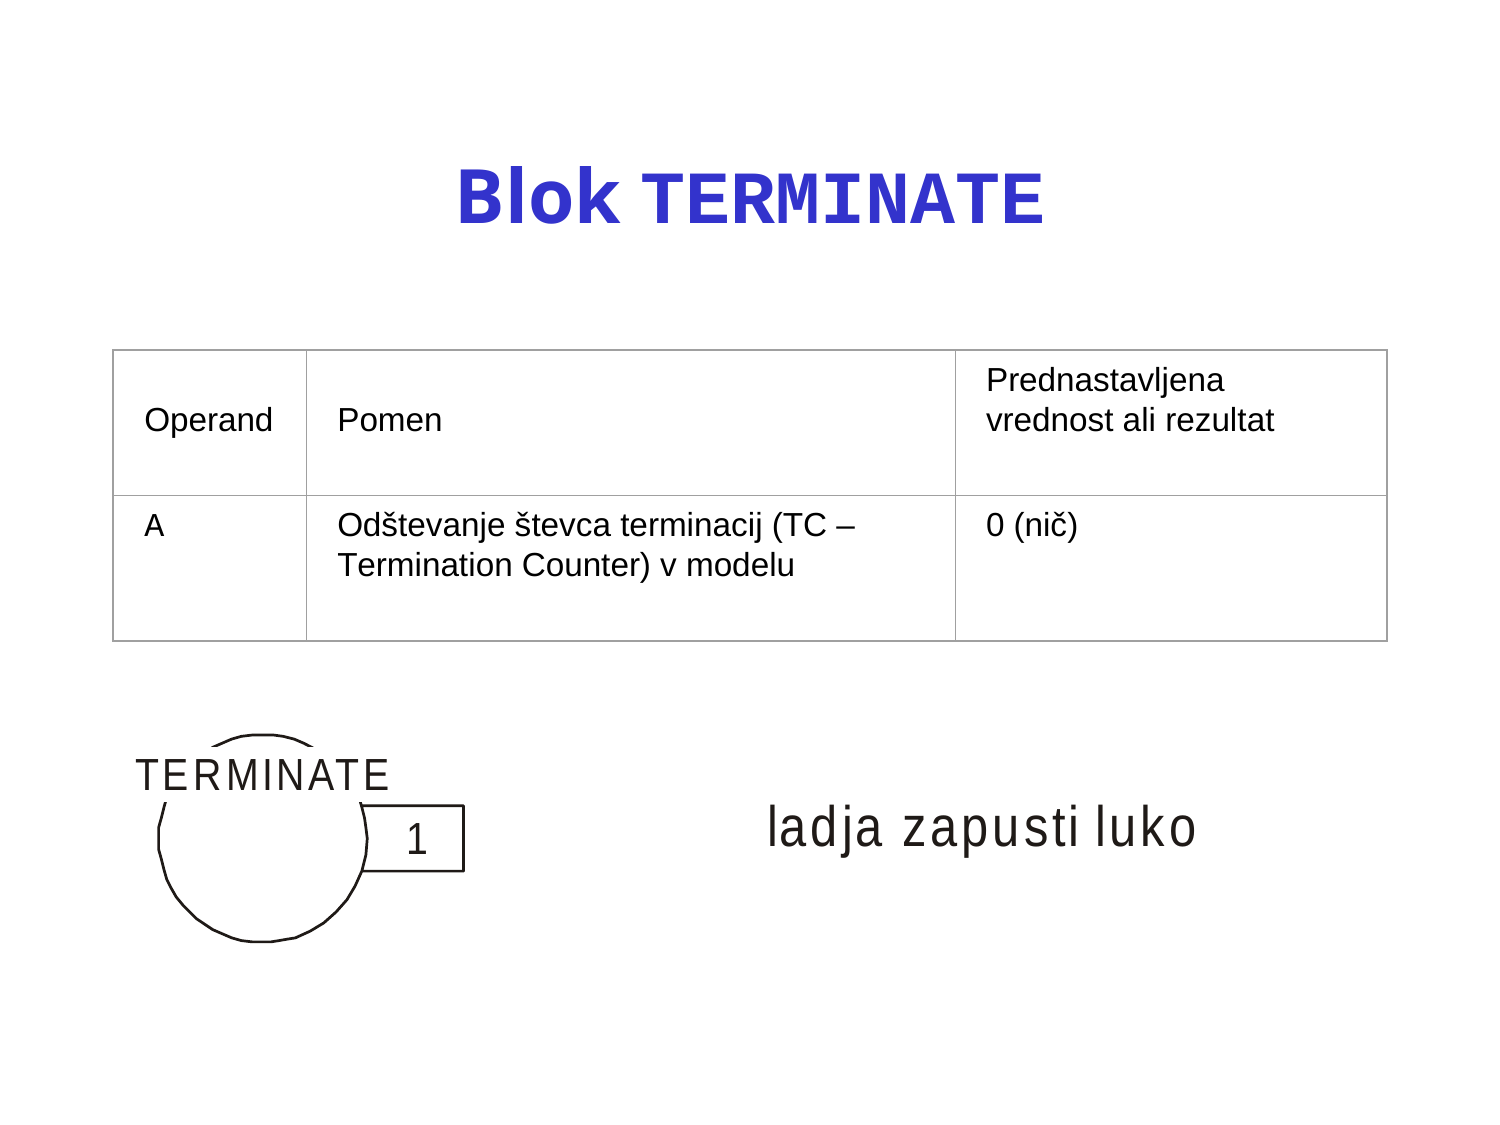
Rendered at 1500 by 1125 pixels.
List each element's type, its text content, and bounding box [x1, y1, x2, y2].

text_box A [129, 496, 291, 640]
text_box 0 (nič) [971, 496, 1370, 640]
text_box Operand [129, 351, 291, 495]
text_box Prednastavljena vrednost ali rezultat [971, 351, 1370, 495]
text_box Odštevanje števca terminacij (TC – Termination Counter) v modelu [322, 496, 940, 640]
text_box Pomen [322, 351, 940, 495]
picture [112, 726, 1205, 951]
title Blok TERMINATE [112, 99, 1388, 288]
